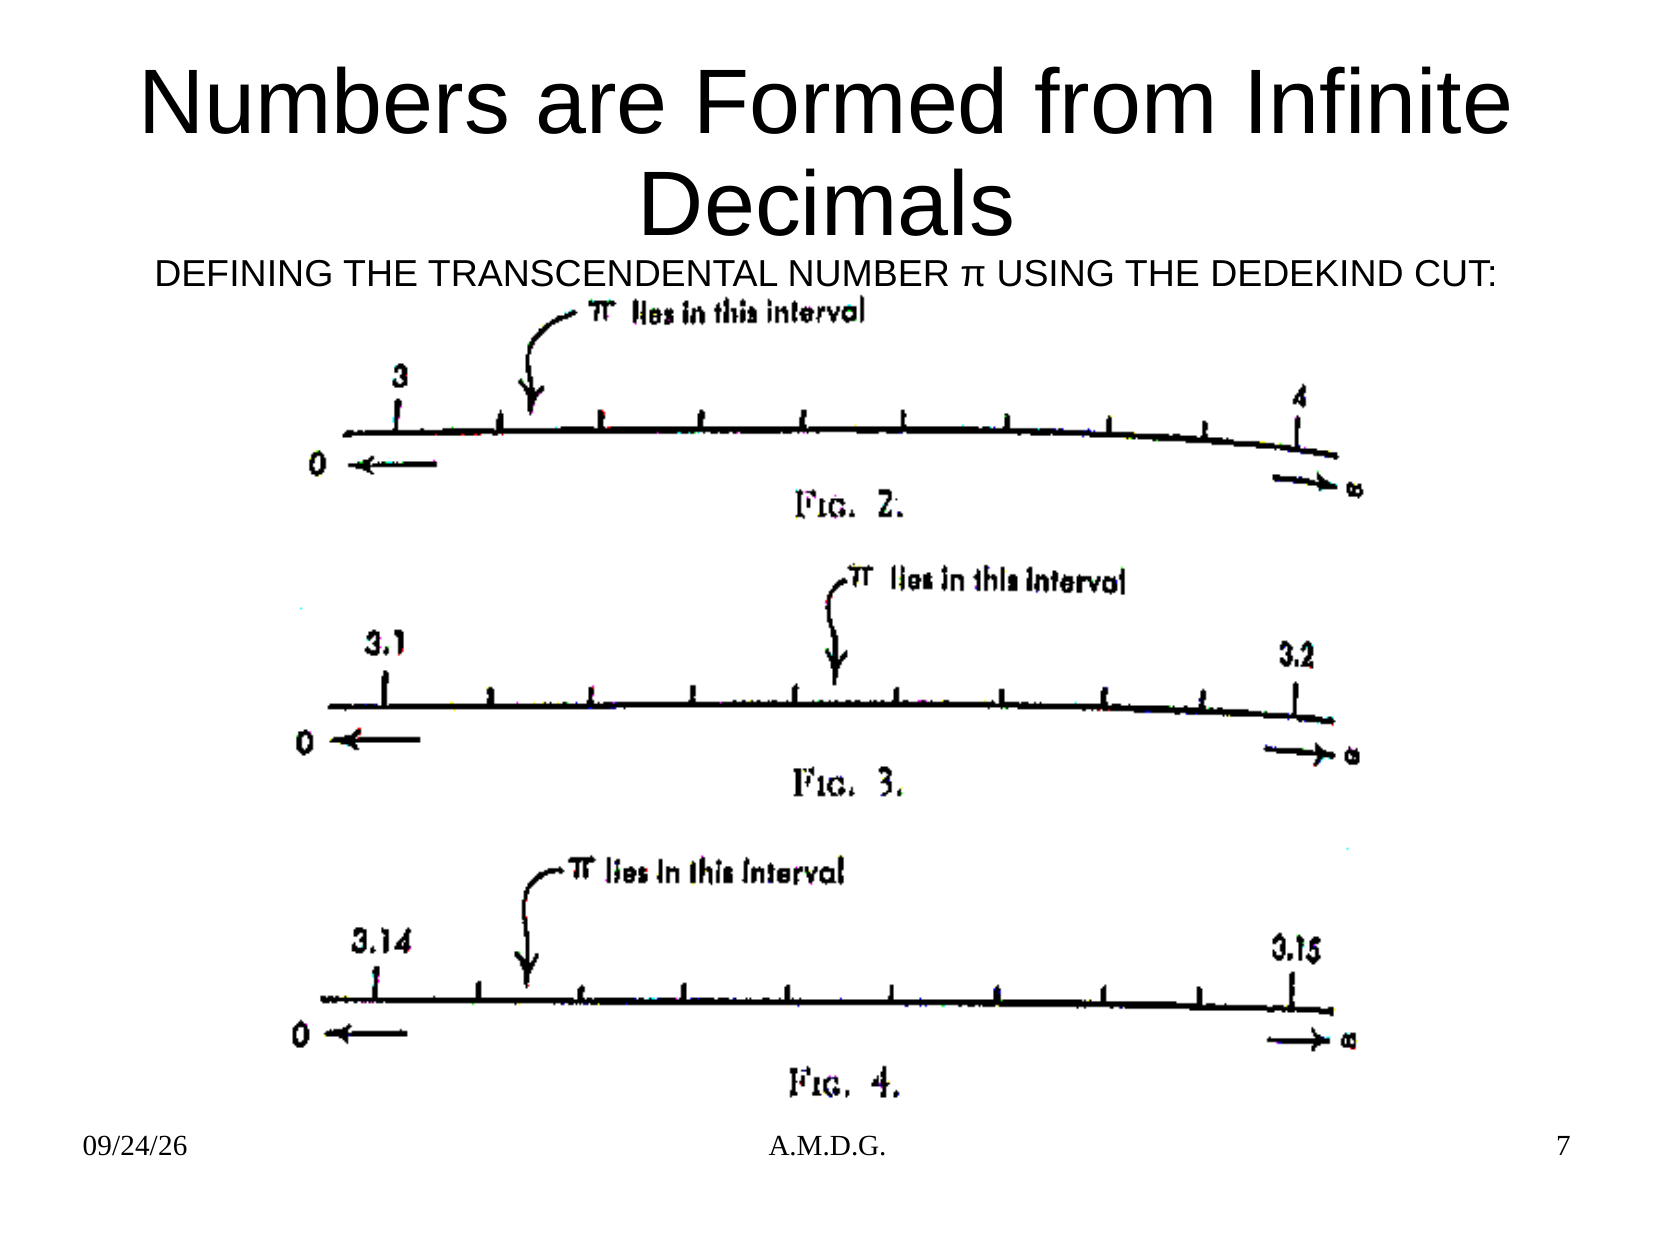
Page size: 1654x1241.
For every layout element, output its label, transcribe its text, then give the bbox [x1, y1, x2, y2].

picture [282, 302, 1371, 1109]
text_box DEFINING THE TRANSCENDENTAL NUMBER π USING THE DEDEKIND CUT: [139, 244, 1514, 302]
title Numbers are Formed from Infinite Decimals [82, 49, 1571, 257]
